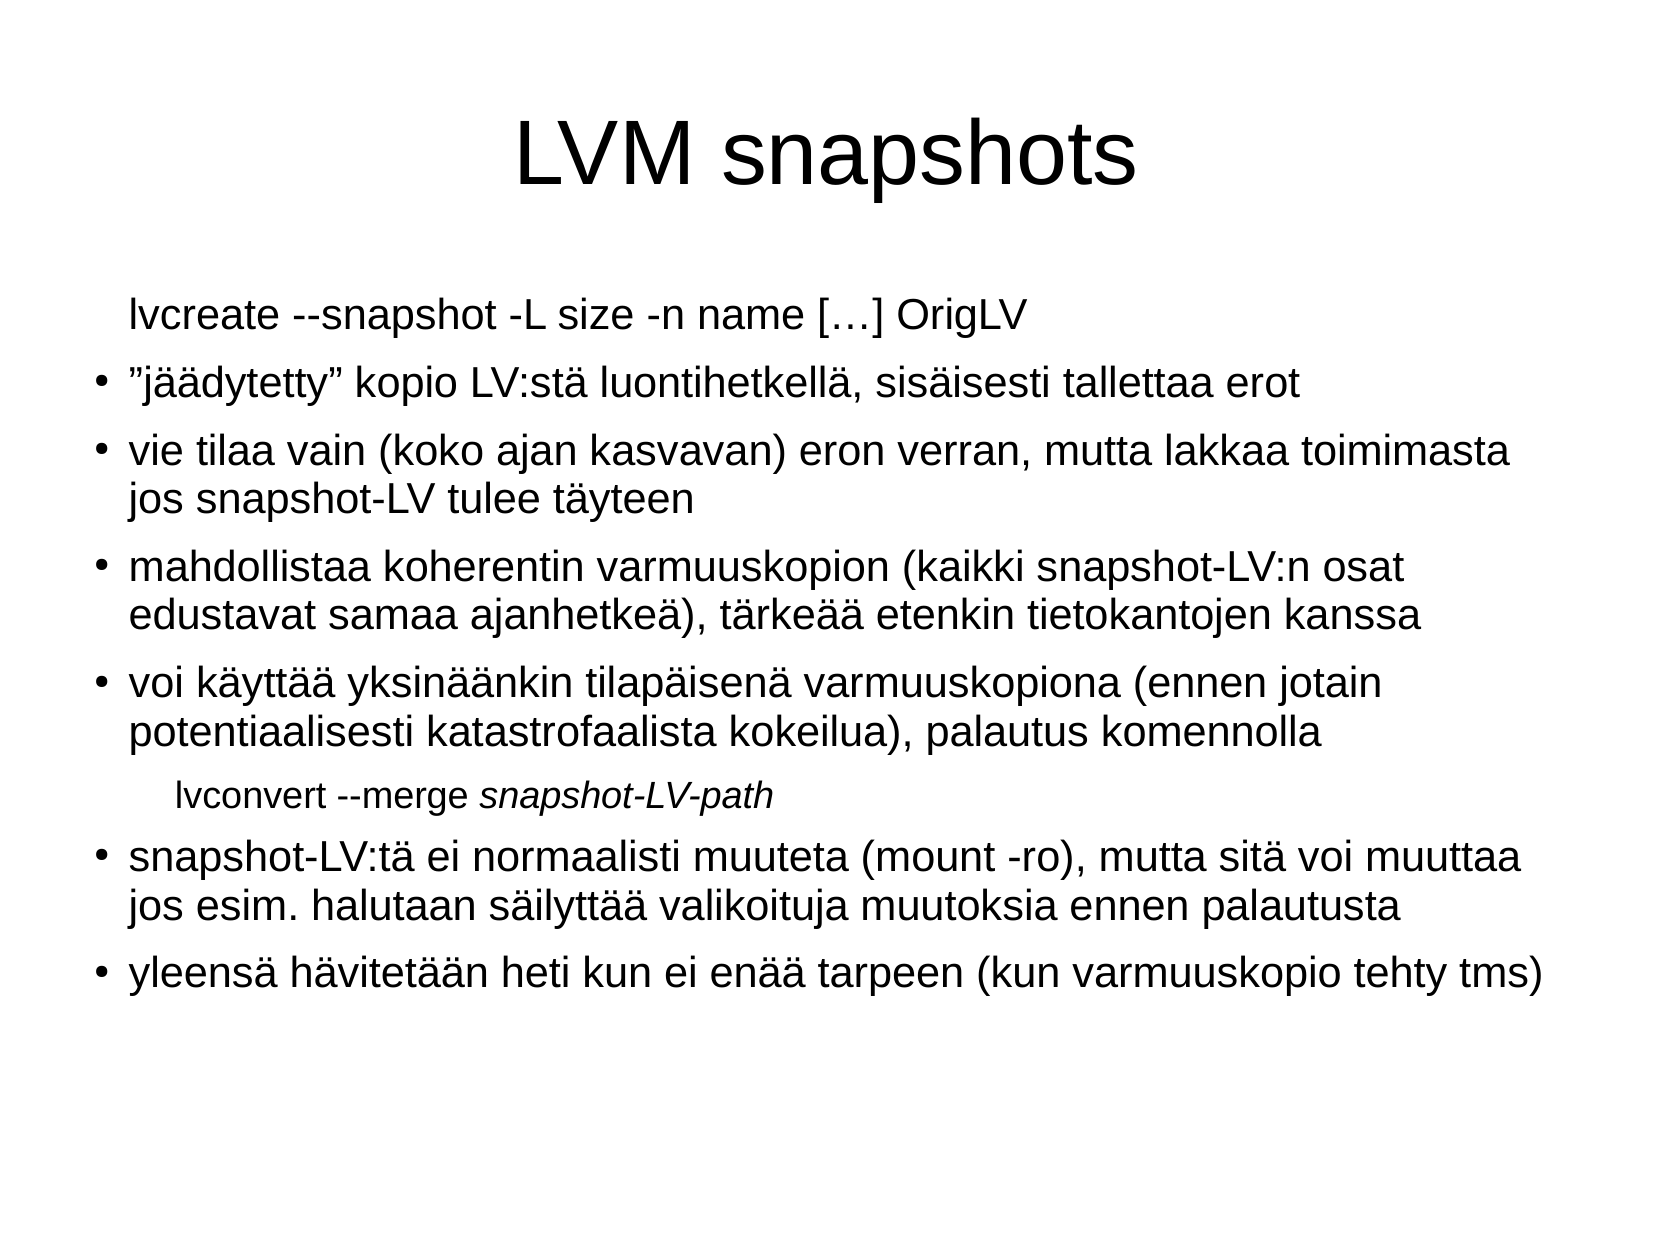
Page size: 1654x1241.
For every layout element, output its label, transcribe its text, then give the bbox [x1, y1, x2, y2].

title LVM snapshots [82, 49, 1571, 257]
list lvcreate --snapshot -L size -n name […] OrigLV ”jäädytetty” kopio LV:stä luontihetkellä, sisäisesti tallettaa erot vie tilaa vain (koko ajan kasvavan) eron verran, mutta lakkaa toimimasta jos snapshot-LV tulee täyteen mahdollistaa koherentin varmuuskopion (kaikki snapshot-LV:n osat edustavat samaa ajanhetkeä), tärkeää etenkin tietokantojen kanssa voi käyttää yksinäänkin tilapäisenä varmuuskopiona (ennen jotain potentiaalisesti katastrofaalista kokeilua), palautus komennolla lvconvert --merge snapshot-LV-path snapshot-LV:tä ei normaalisti muuteta (mount -ro), mutta sitä voi muuttaa jos esim. halutaan säilyttää valikoituja muutoksia ennen palautusta yleensä hävitetään heti kun ei enää tarpeen (kun varmuuskopio tehty tms) [82, 290, 1571, 1010]
